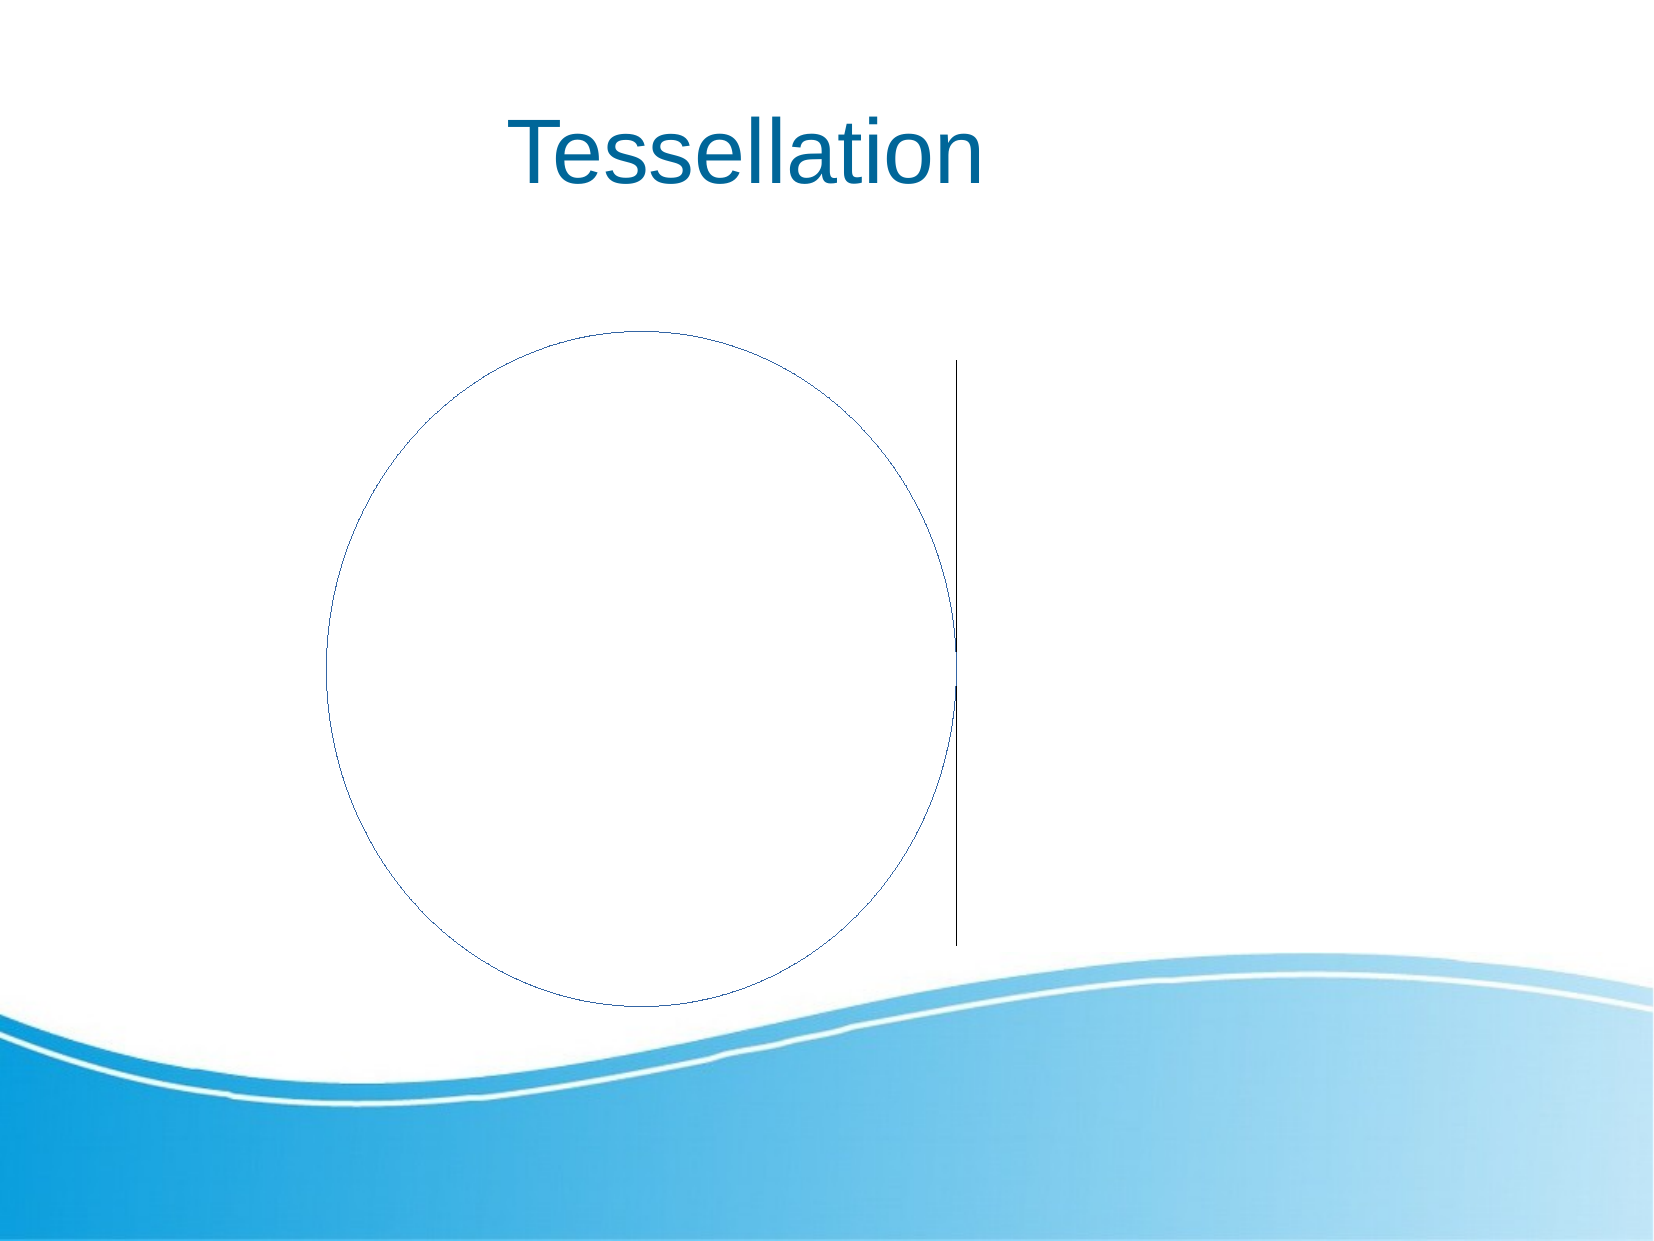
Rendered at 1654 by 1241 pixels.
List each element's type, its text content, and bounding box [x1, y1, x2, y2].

picture [0, 952, 1654, 1241]
title Tessellation [15, 47, 1504, 256]
